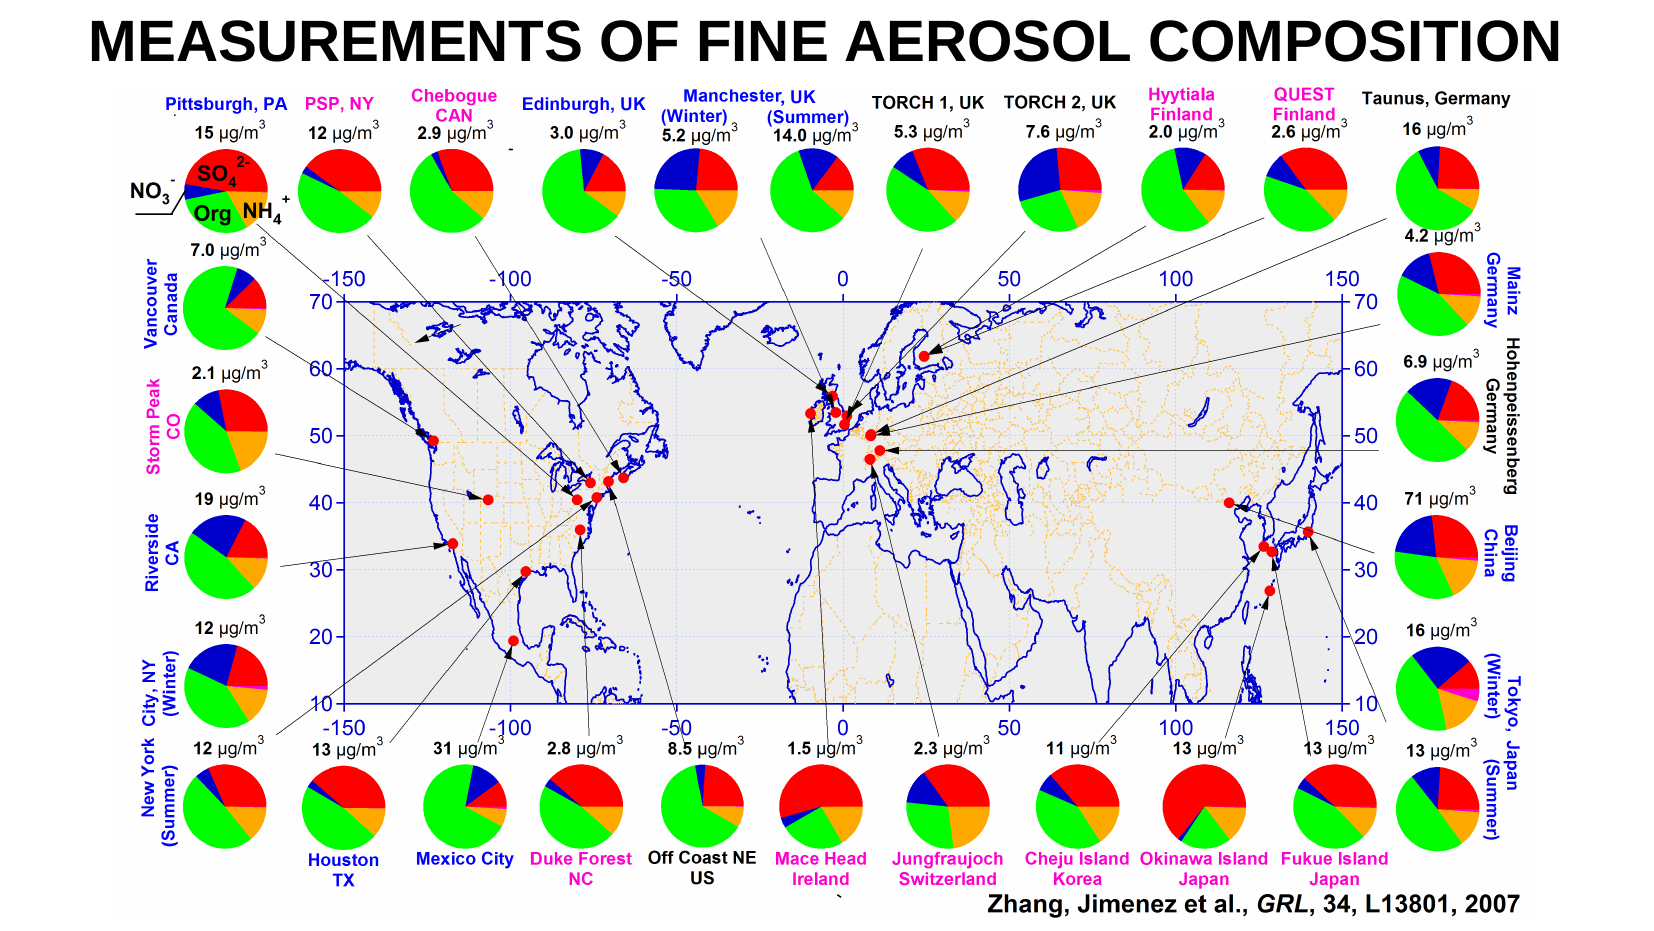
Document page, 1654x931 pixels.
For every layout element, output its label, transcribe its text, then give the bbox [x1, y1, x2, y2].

text_box MEASUREMENTS OF FINE AEROSOL COMPOSITION [0, 8, 1654, 75]
picture [115, 87, 1538, 921]
